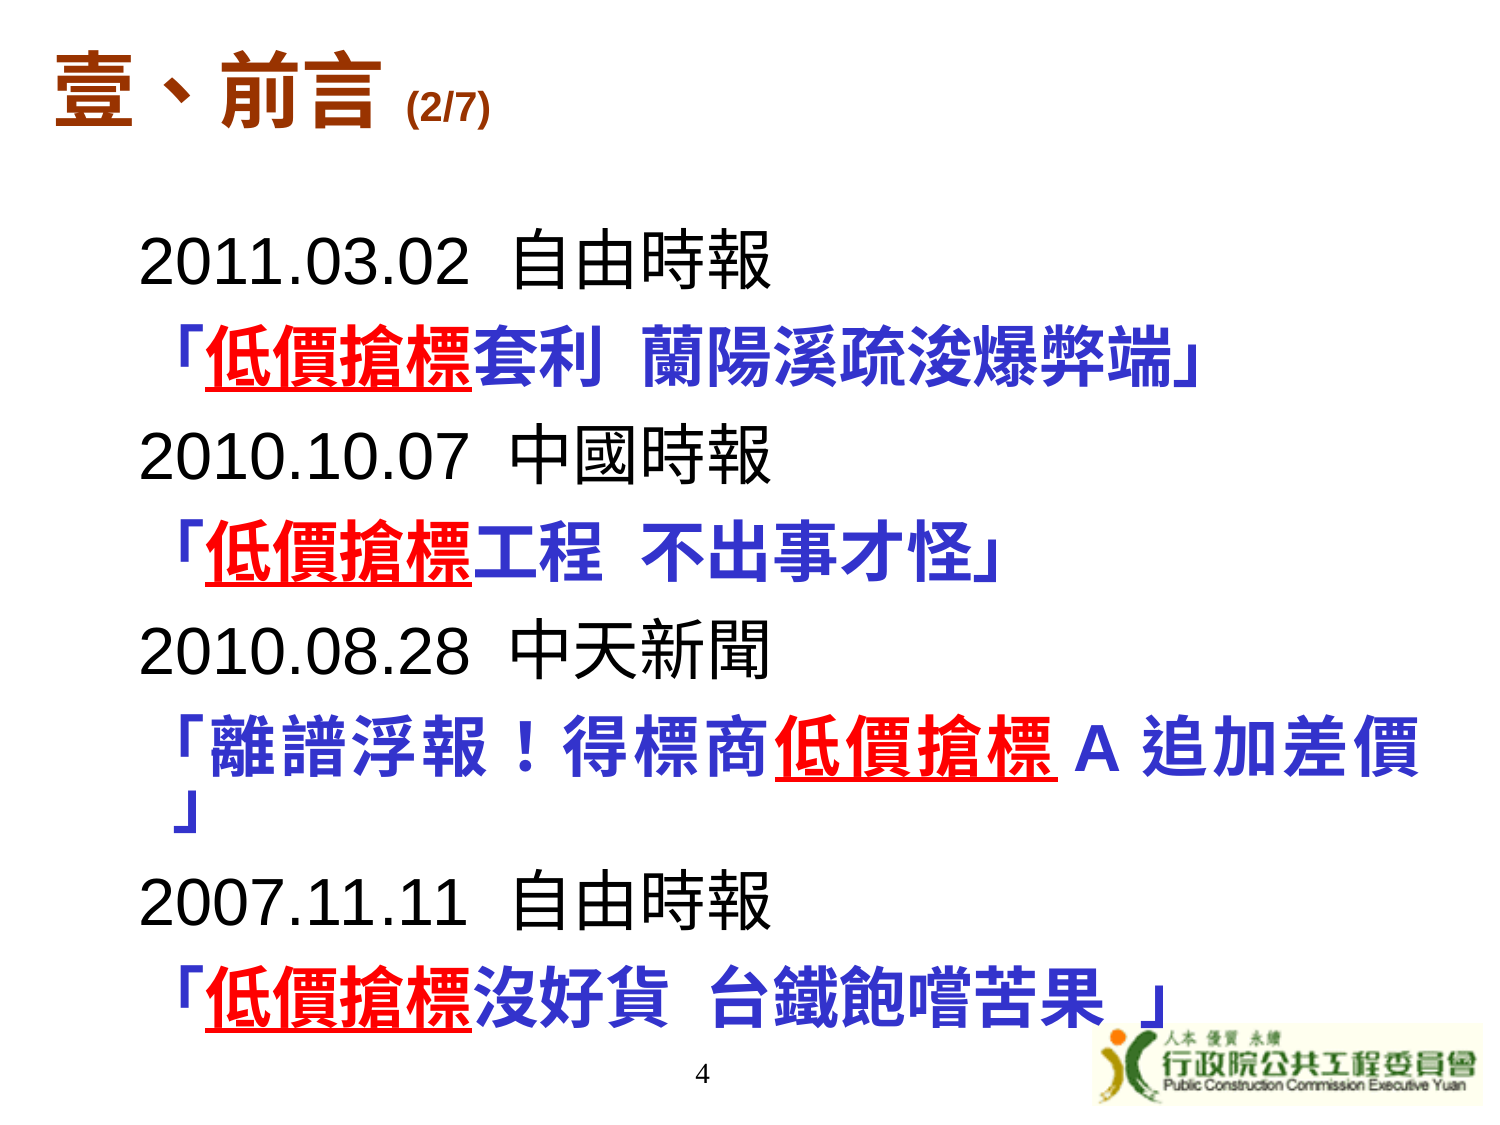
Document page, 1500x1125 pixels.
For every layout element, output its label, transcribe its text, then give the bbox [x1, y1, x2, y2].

text_box 2011.03.02 自由時報 「低價搶標套利 蘭陽溪疏浚爆弊端」 2010.10.07 中國時報 「低價搶標工程 不出事才怪」 2010.08.28 中天新聞 「離譜浮報！得標商低價搶標A追加差價 」 2007.11.11 自由時報 「低價搶標沒好貨 台鐵飽嚐苦果 」 [123, 231, 1436, 1042]
picture [1092, 1023, 1483, 1106]
title 壹、前言(2/7) [37, 25, 1461, 152]
text_box <編號> [643, 1046, 762, 1098]
